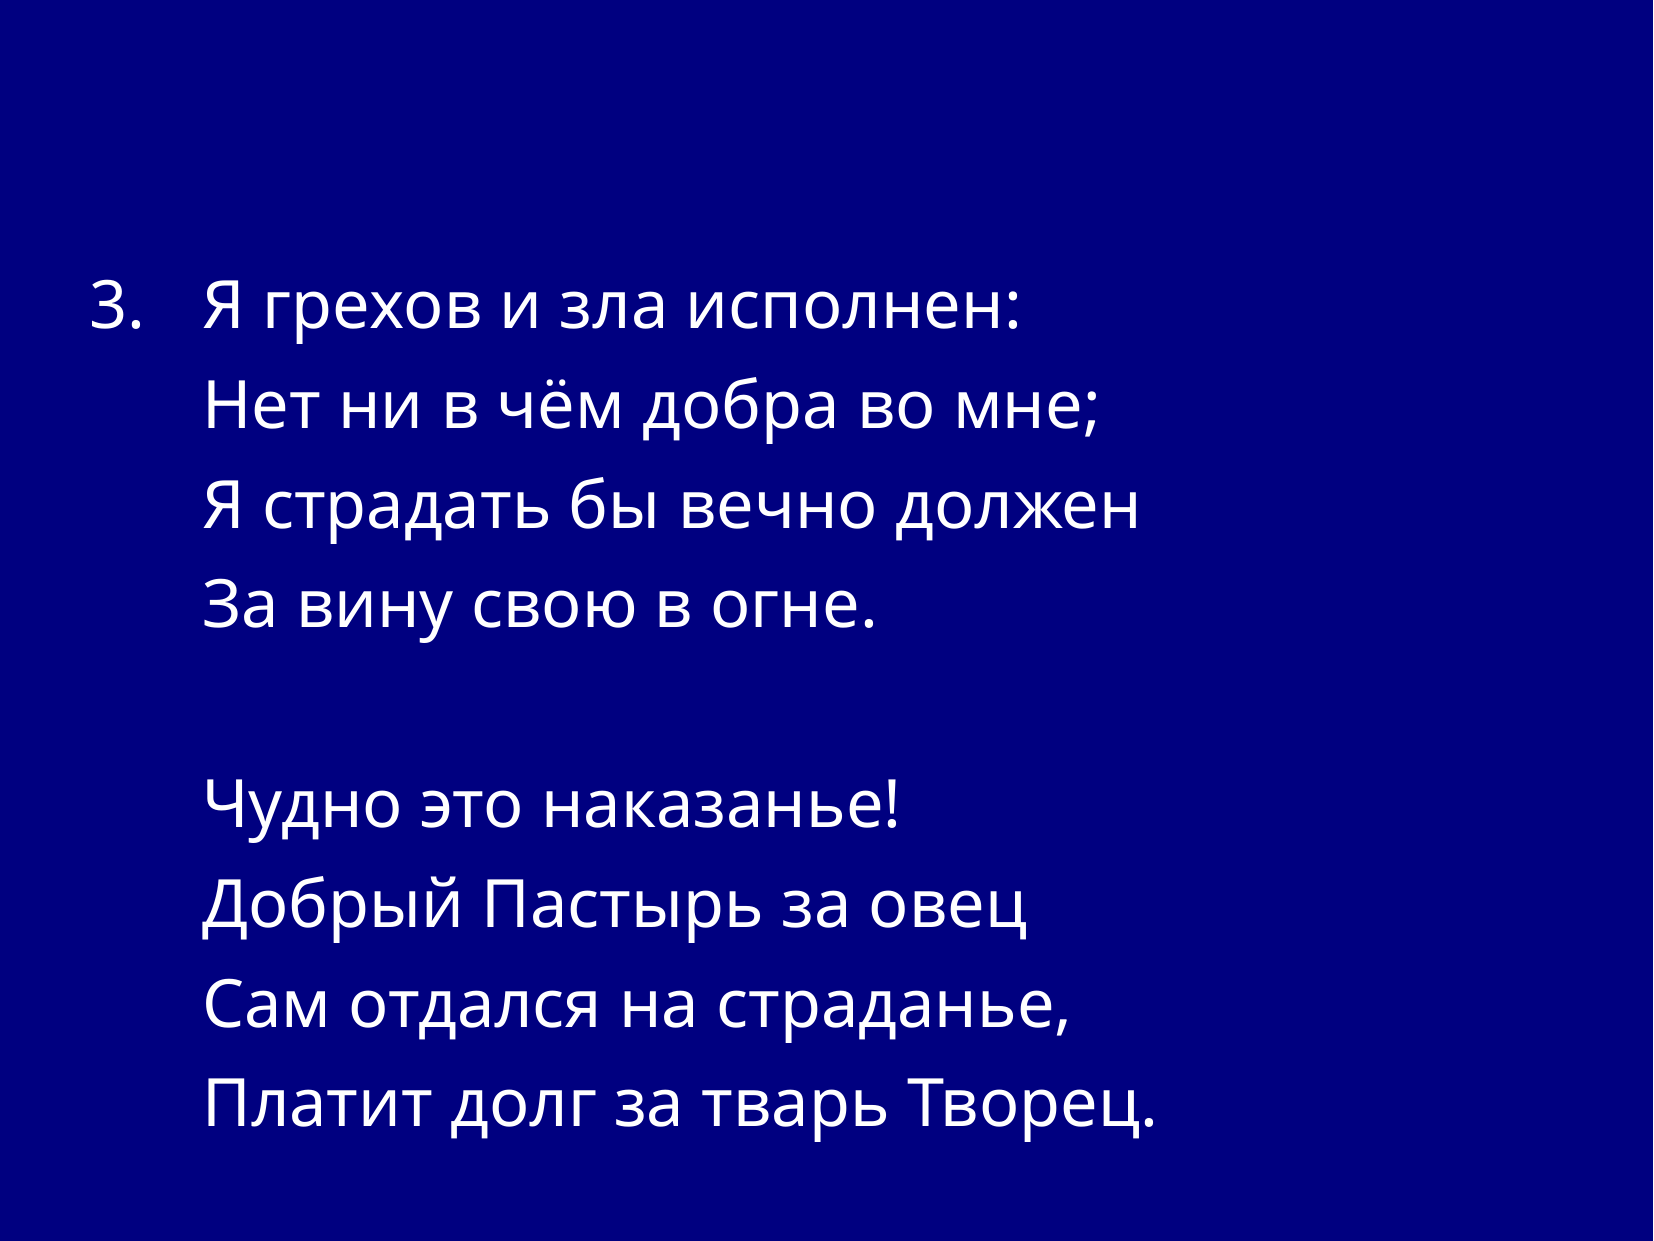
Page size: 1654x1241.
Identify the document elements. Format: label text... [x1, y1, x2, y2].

text_box 3. Я грехов и зла исполнен: Нет ни в чём добра во мне; Я страдать бы вечно должен За вину свою в огне. Чудно это наказанье! Добрый Пастырь за овец Сам отдался на страданье, Платит долг за тварь Творец. [75, 150, 1576, 1163]
